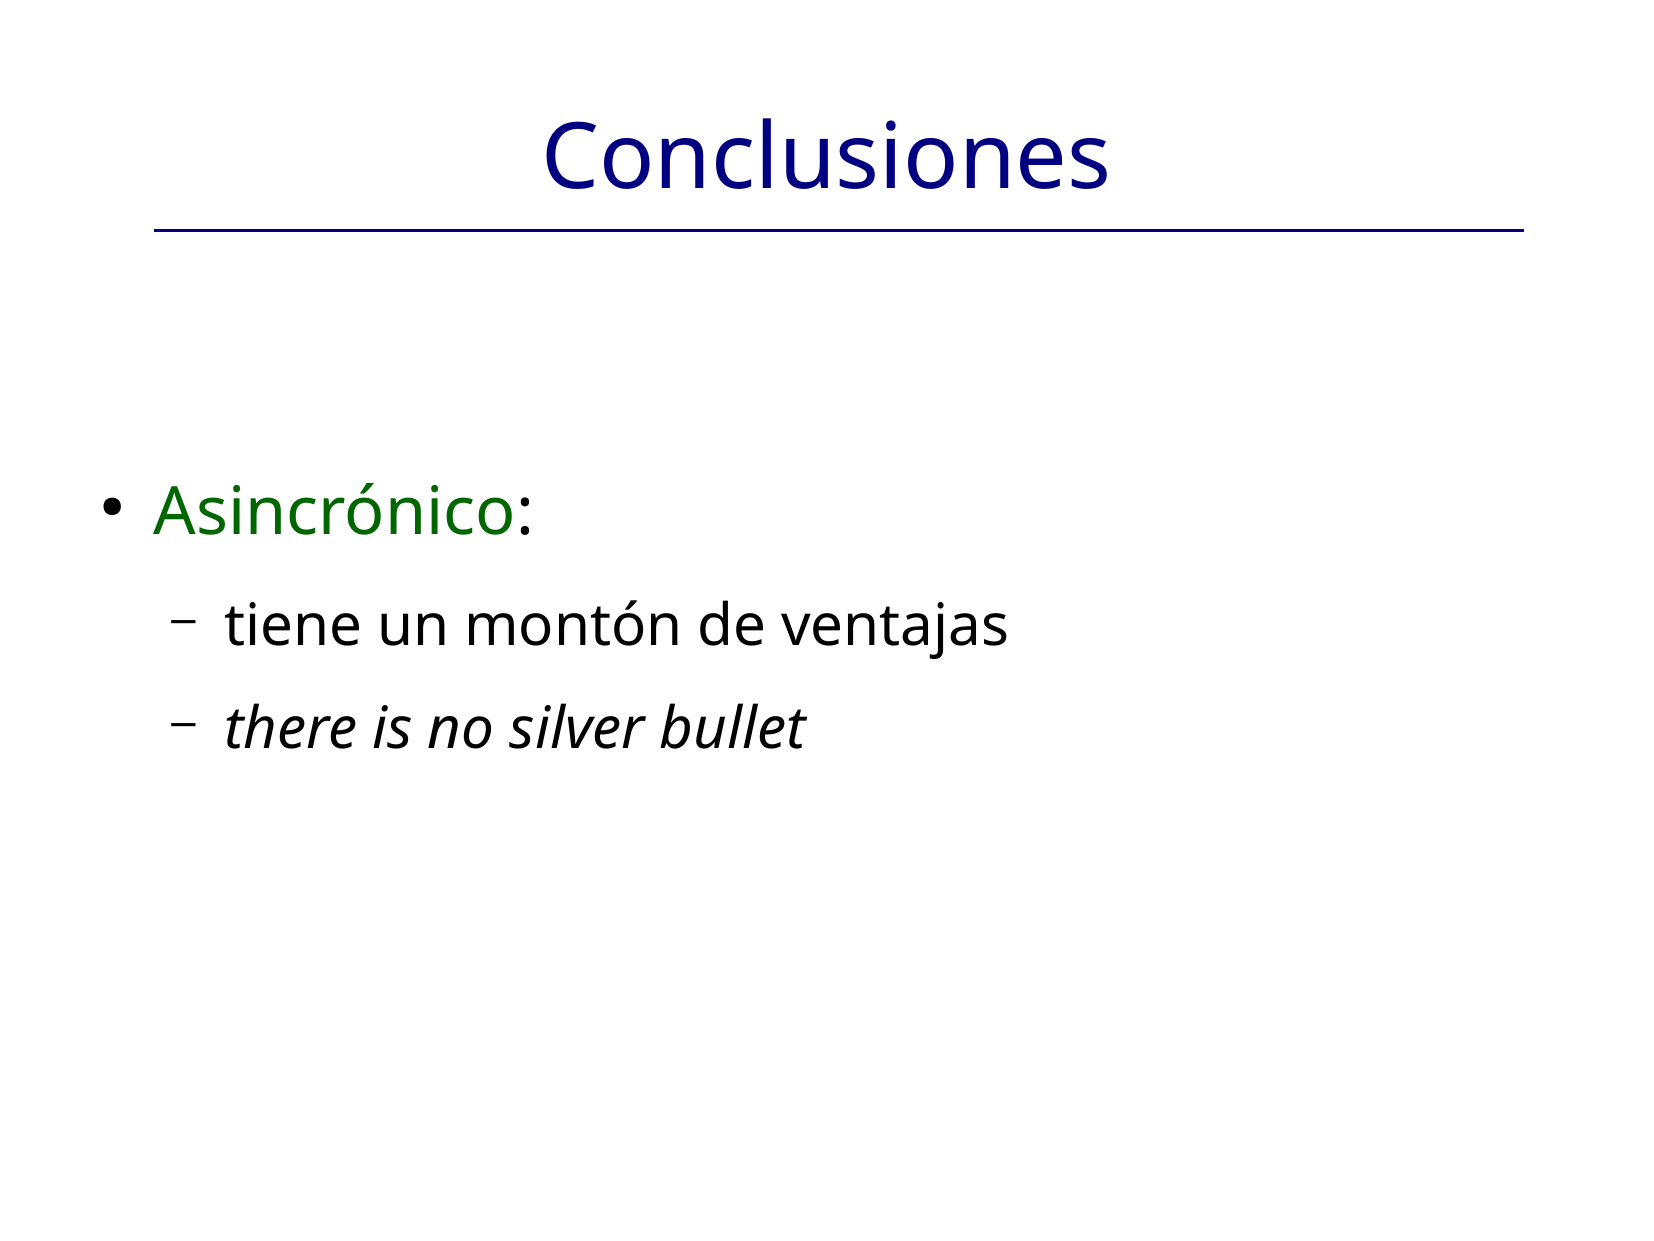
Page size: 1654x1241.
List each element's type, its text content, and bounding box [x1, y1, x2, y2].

list Asincrónico: tiene un montón de ventajas there is no silver bullet [82, 342, 1571, 1062]
title Conclusiones [82, 49, 1571, 257]
